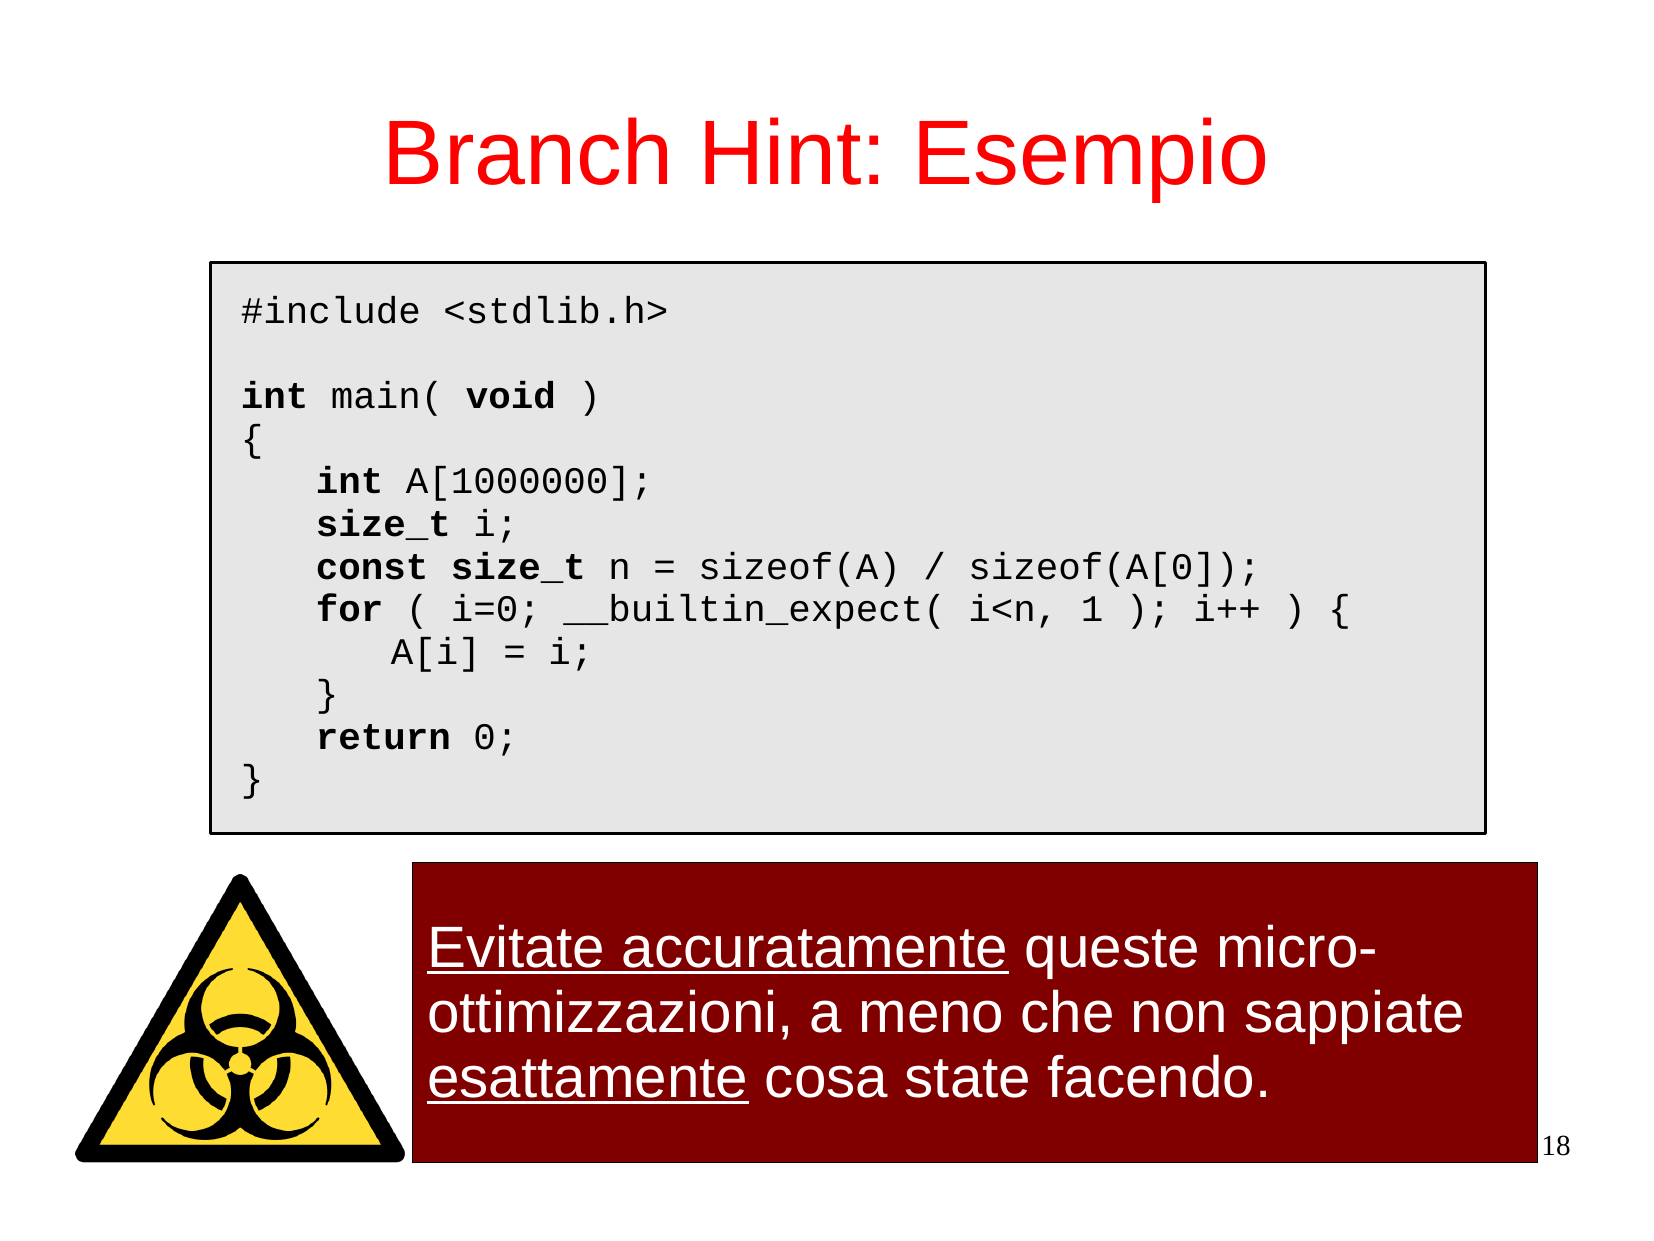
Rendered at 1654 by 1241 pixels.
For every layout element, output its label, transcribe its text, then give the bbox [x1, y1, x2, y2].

title Branch Hint: Esempio [82, 49, 1571, 257]
picture [75, 874, 405, 1163]
text_box Evitate accuratamente queste micro-ottimizzazioni, a meno che non sappiate esattamente cosa state facendo. [412, 862, 1538, 1163]
text_box #include <stdlib.h> int main( void ) { int A[1000000]; size_t i; const size_t n = sizeof(A) / sizeof(A[0]); for ( i=0; __builtin_expect( i<n, 1 ); i++ ) { A[i] = i; } return 0; } [210, 262, 1486, 834]
